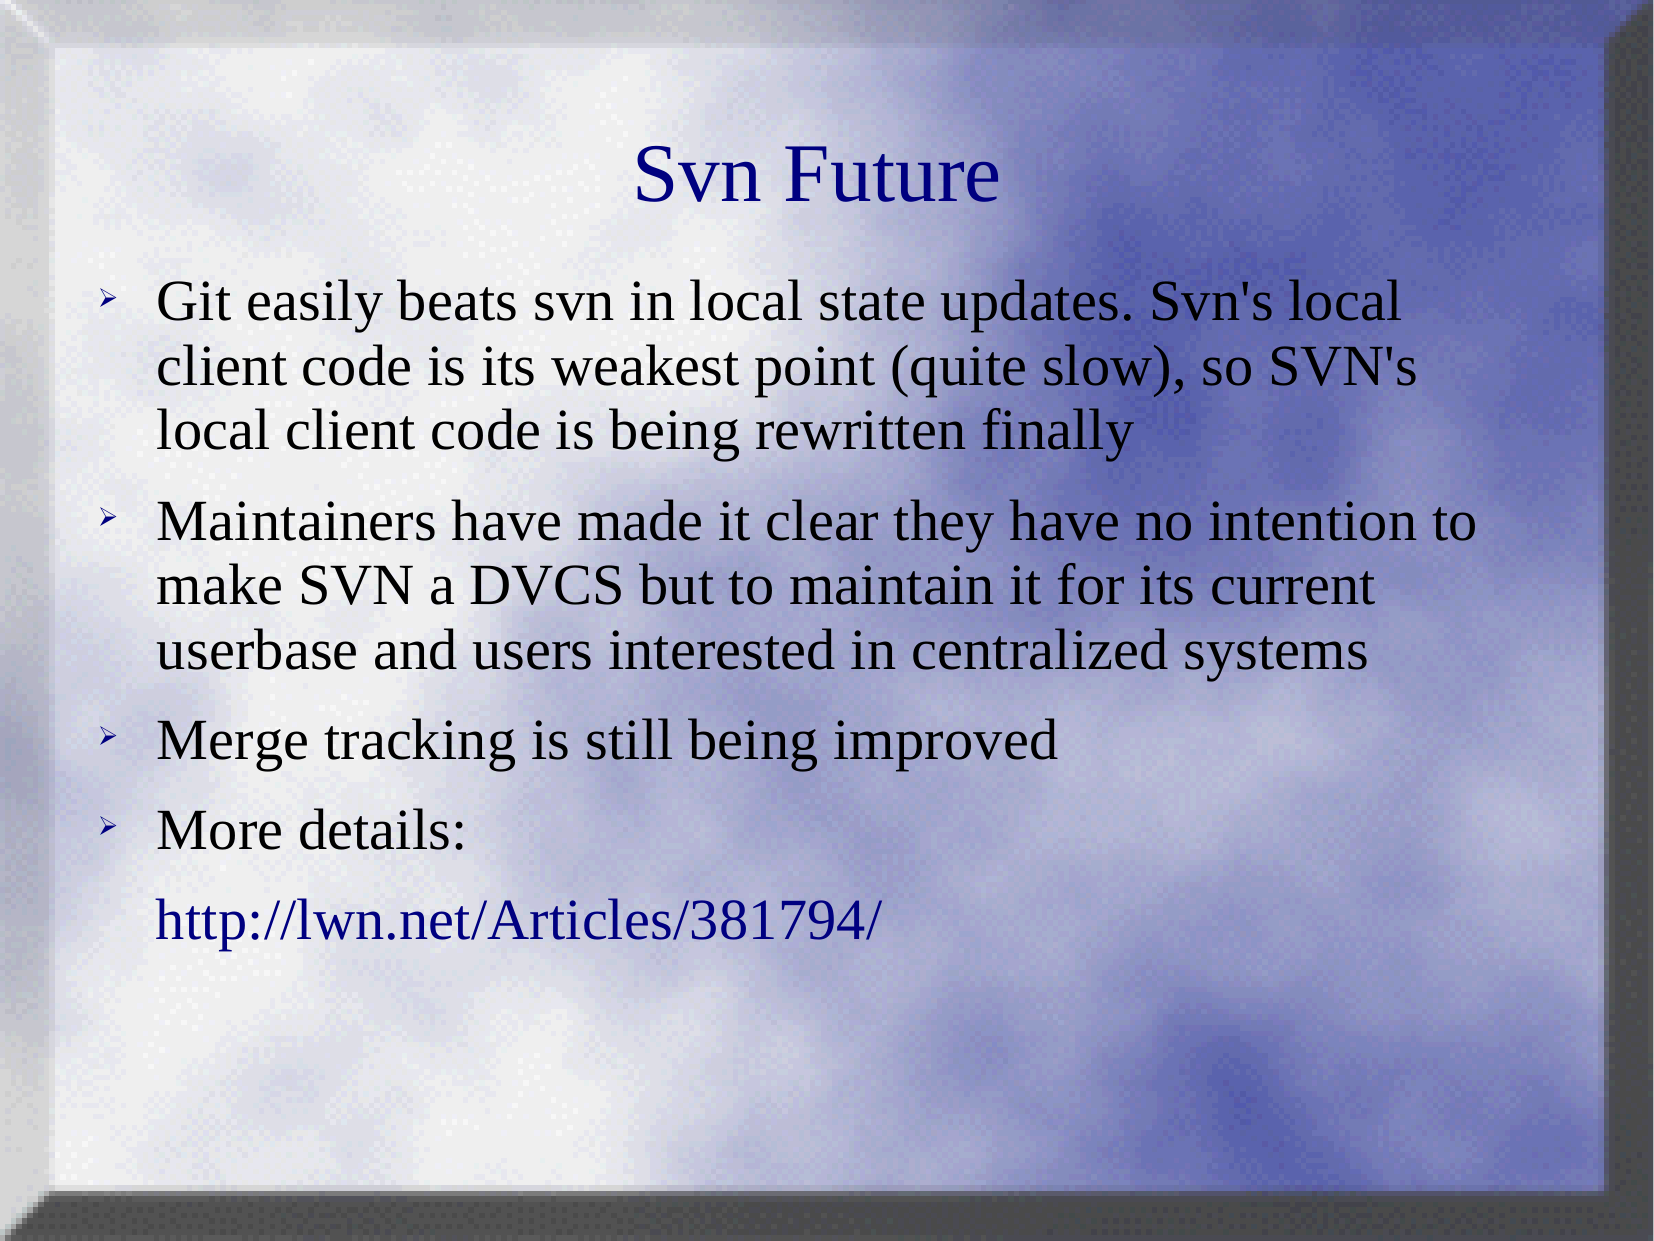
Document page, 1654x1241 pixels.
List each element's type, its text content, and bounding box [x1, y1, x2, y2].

list Git easily beats svn in local state updates. Svn's local client code is its weakest point (quite slow), so SVN's local client code is being rewritten finally Maintainers have made it clear they have no intention to make SVN a DVCS but to maintain it for its current userbase and users interested in centralized systems Merge tracking is still being improved More details: http://lwn.net/Articles/381794/ [97, 268, 1510, 1049]
picture [0, 0, 1654, 1241]
title Svn Future [198, 119, 1437, 227]
